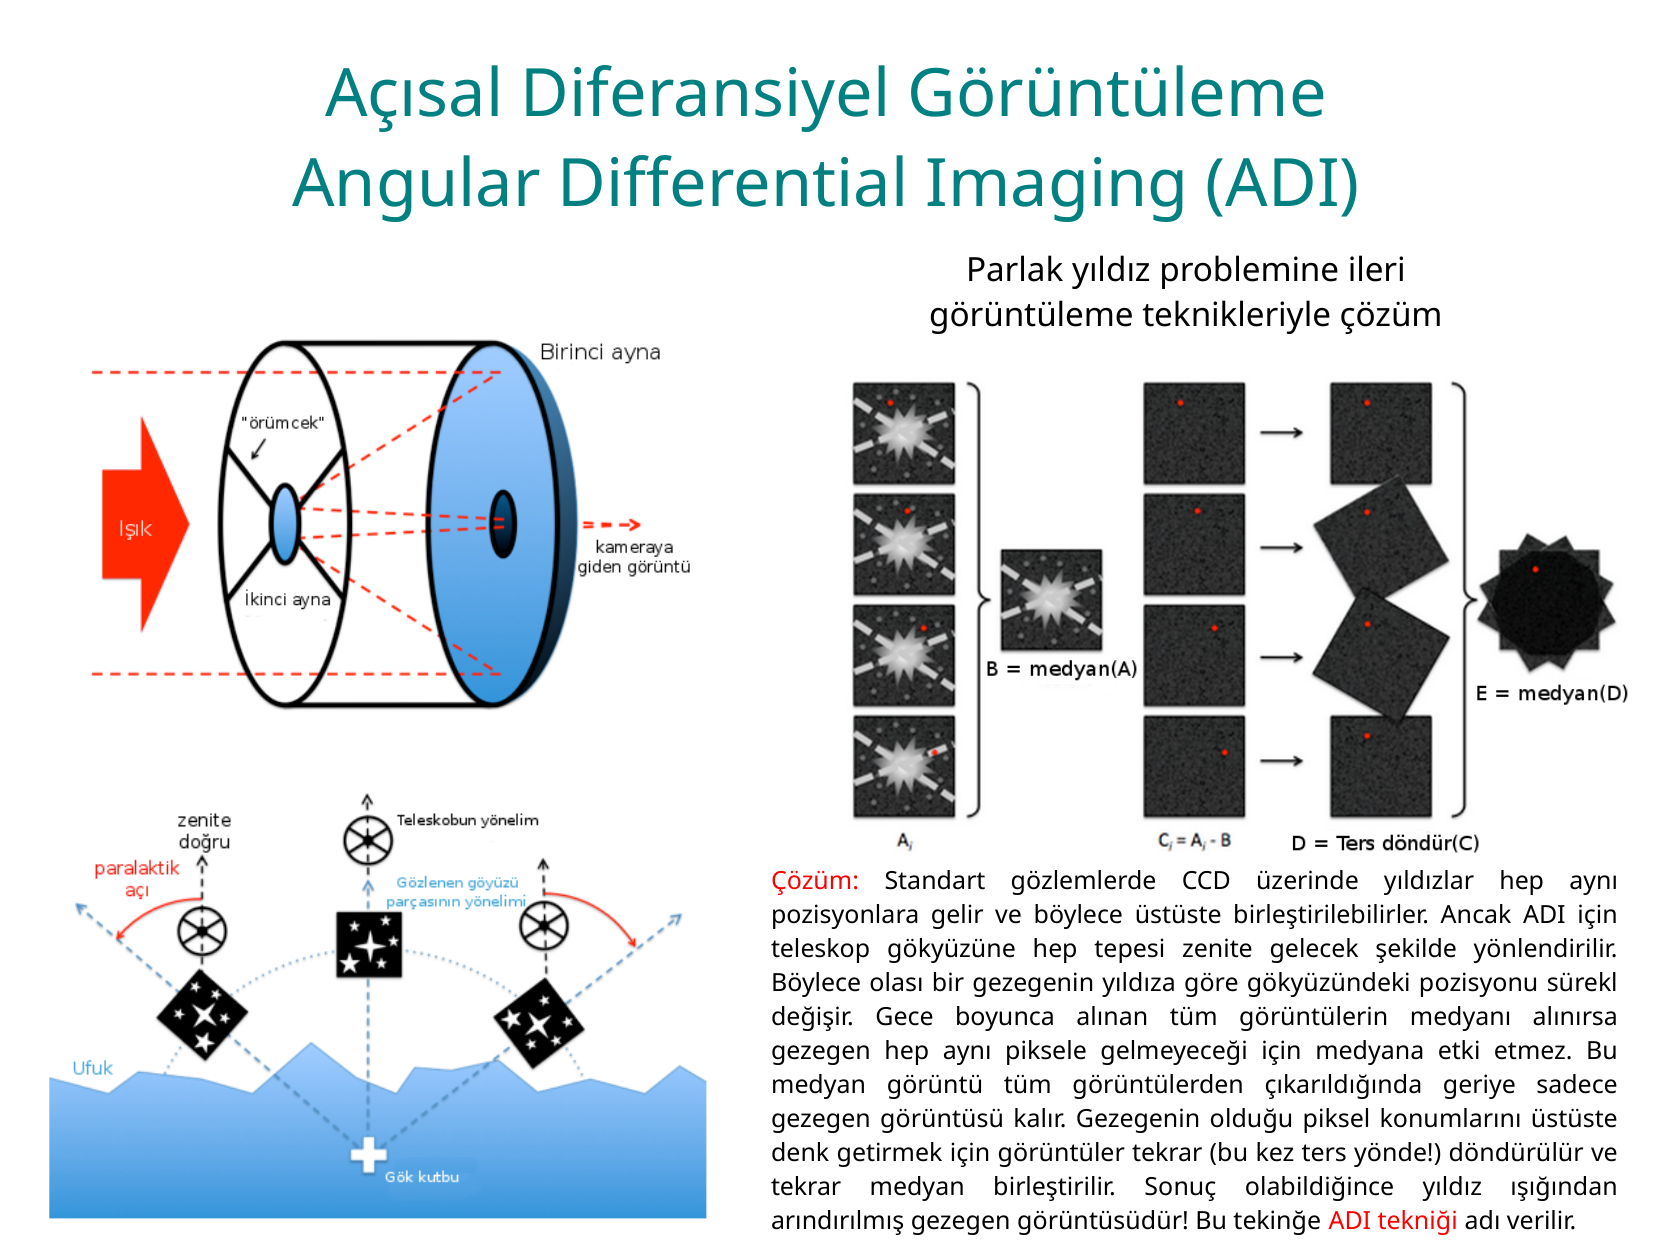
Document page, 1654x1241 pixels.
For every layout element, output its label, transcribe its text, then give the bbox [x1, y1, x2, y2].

picture [48, 776, 708, 1220]
text_box Çözüm: Standart gözlemlerde CCD üzerinde yıldızlar hep aynı pozisyonlara gelir ve böylece üstüste birleştirilebilirler. Ancak ADI için teleskop gökyüzüne hep tepesi zenite gelecek şekilde yönlendirilir. Böylece olası bir gezegenin yıldıza göre gökyüzündeki pozisyonu sürekl değişir. Gece boyunca alınan tüm görüntülerin medyanı alınırsa gezegen hep aynı piksele gelmeyeceği için medyana etki etmez. Bu medyan görüntü tüm görüntülerden çıkarıldığında geriye sadece gezegen görüntüsü kalır. Gezegenin olduğu piksel konumlarını üstüste denk getirmek için görüntüler tekrar (bu kez ters yönde!) döndürülür ve tekrar medyan birleştirilir. Sonuç olabildiğince yıldız ışığından arındırılmış gezegen görüntüsüdür! Bu tekinğe ADI tekniği adı verilir. [756, 855, 1634, 1237]
title Açısal Diferansiyel Görüntüleme Angular Differential Imaging (ADI) [82, 49, 1571, 222]
picture [62, 315, 695, 727]
text_box Parlak yıldız problemine ileri görüntüleme teknikleriyle çözüm [873, 238, 1500, 332]
picture [821, 348, 1634, 855]
